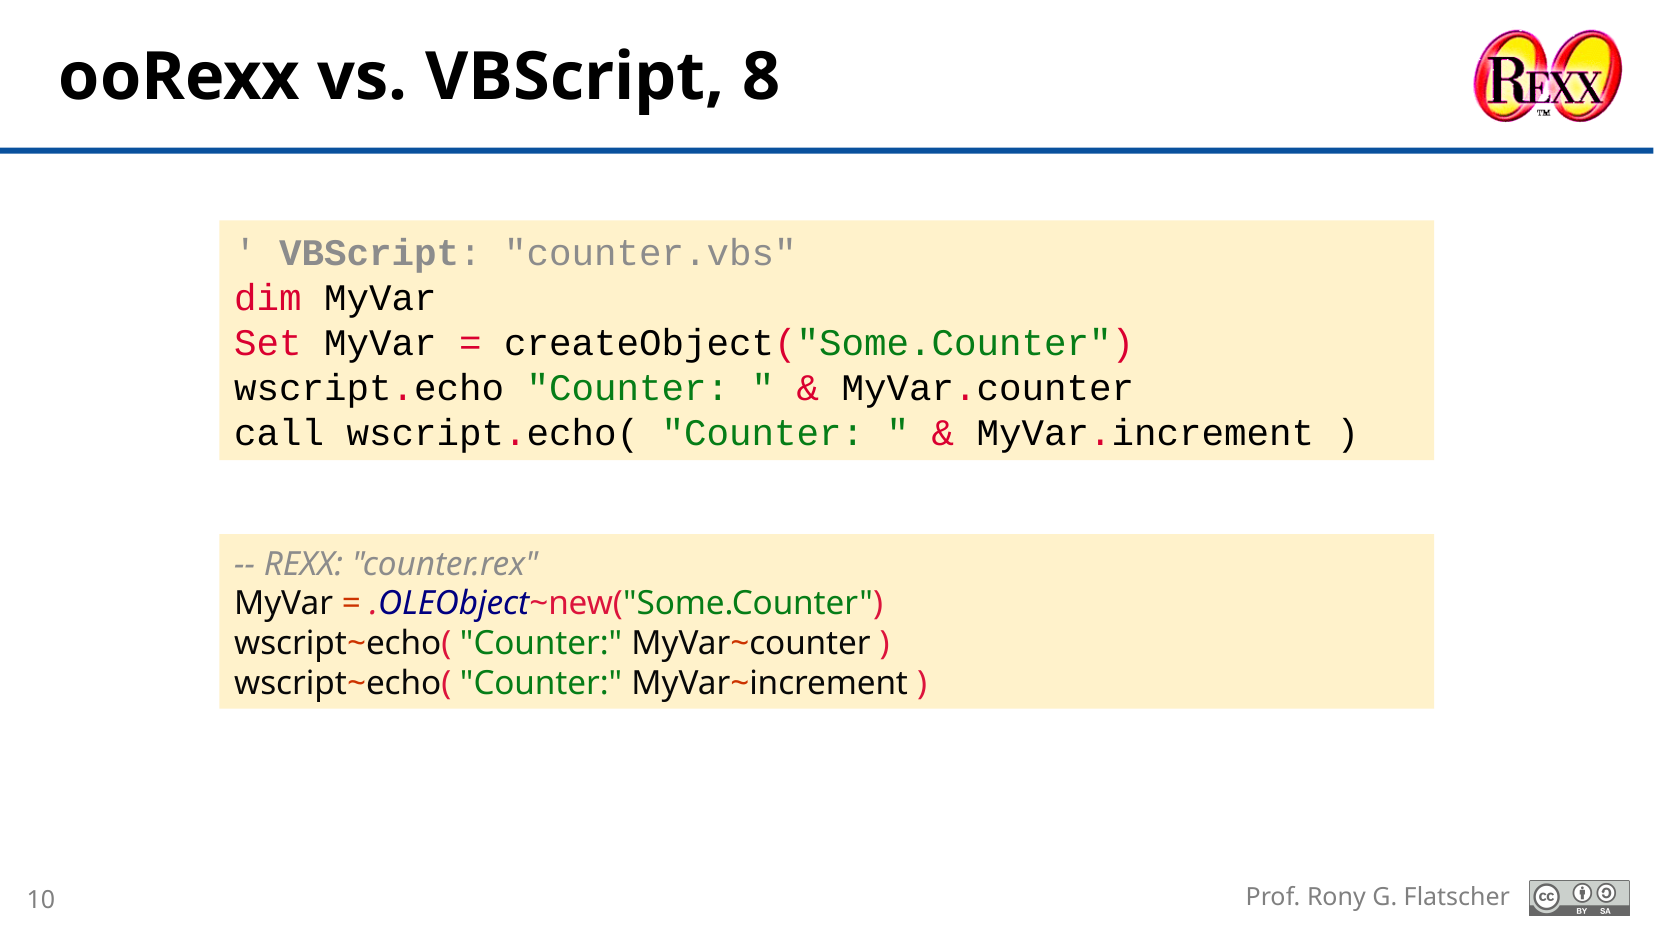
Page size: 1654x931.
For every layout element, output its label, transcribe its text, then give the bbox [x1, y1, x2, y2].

text_box -- REXX: "counter.rex" MyVar = .OLEObject~new("Some.Counter") wscript~echo( "Counter:" MyVar~counter ) wscript~echo( "Counter:" MyVar~increment ) [219, 534, 1435, 709]
text_box ' VBScript: "counter.vbs" dim MyVar Set MyVar = createObject("Some.Counter") wscript.echo "Counter: " & MyVar.counter call wscript.echo( "Counter: " & MyVar.increment ) [219, 220, 1435, 461]
title ooRexx vs. VBScript, 8 [0, 0, 1625, 148]
